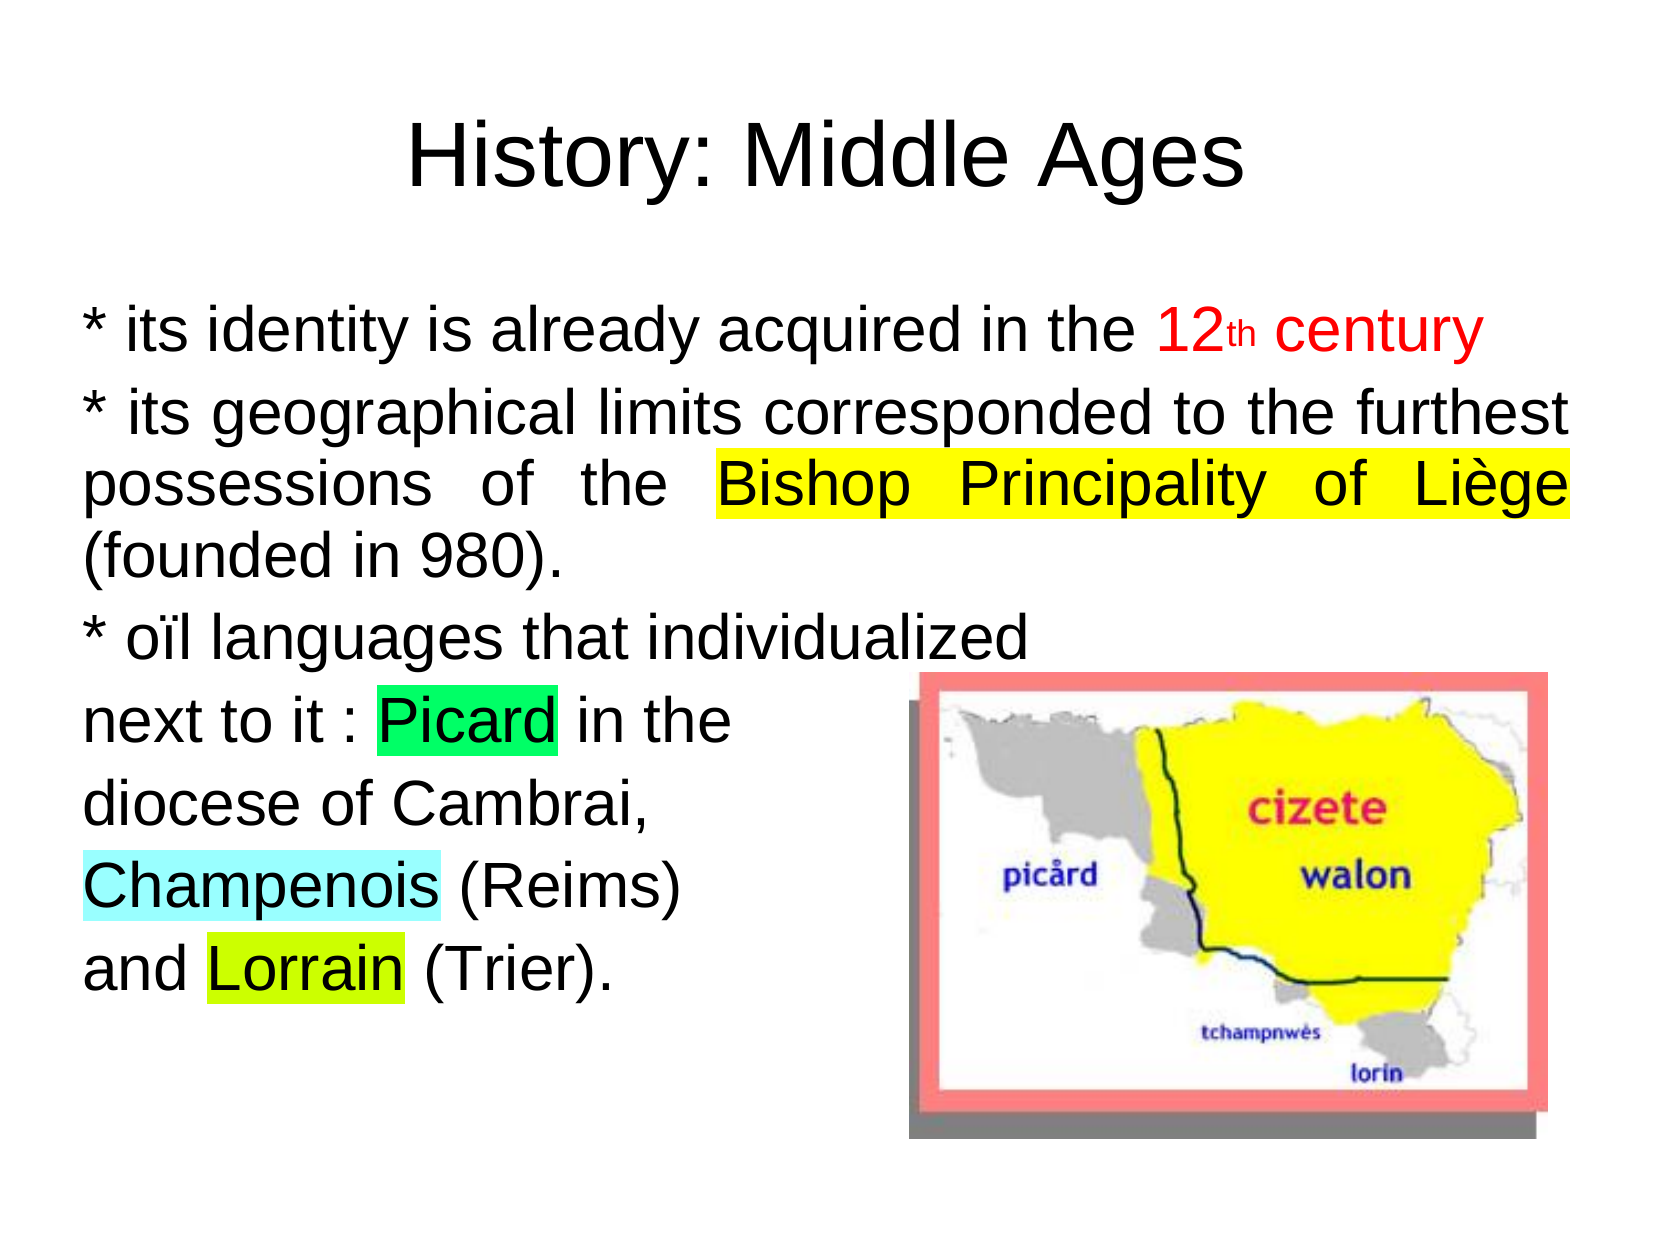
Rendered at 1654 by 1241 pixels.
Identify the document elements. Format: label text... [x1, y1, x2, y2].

title History: Middle Ages [82, 49, 1571, 257]
list * its identity is already acquired in the 12th century * its geographical limits corresponded to the furthest possessions of the Bishop Principality of Liège (founded in 980). * oïl languages that individualized next to it : Picard in the diocese of Cambrai, Champenois (Reims) and Lorrain (Trier). [82, 290, 1571, 1010]
picture [909, 672, 1548, 1139]
